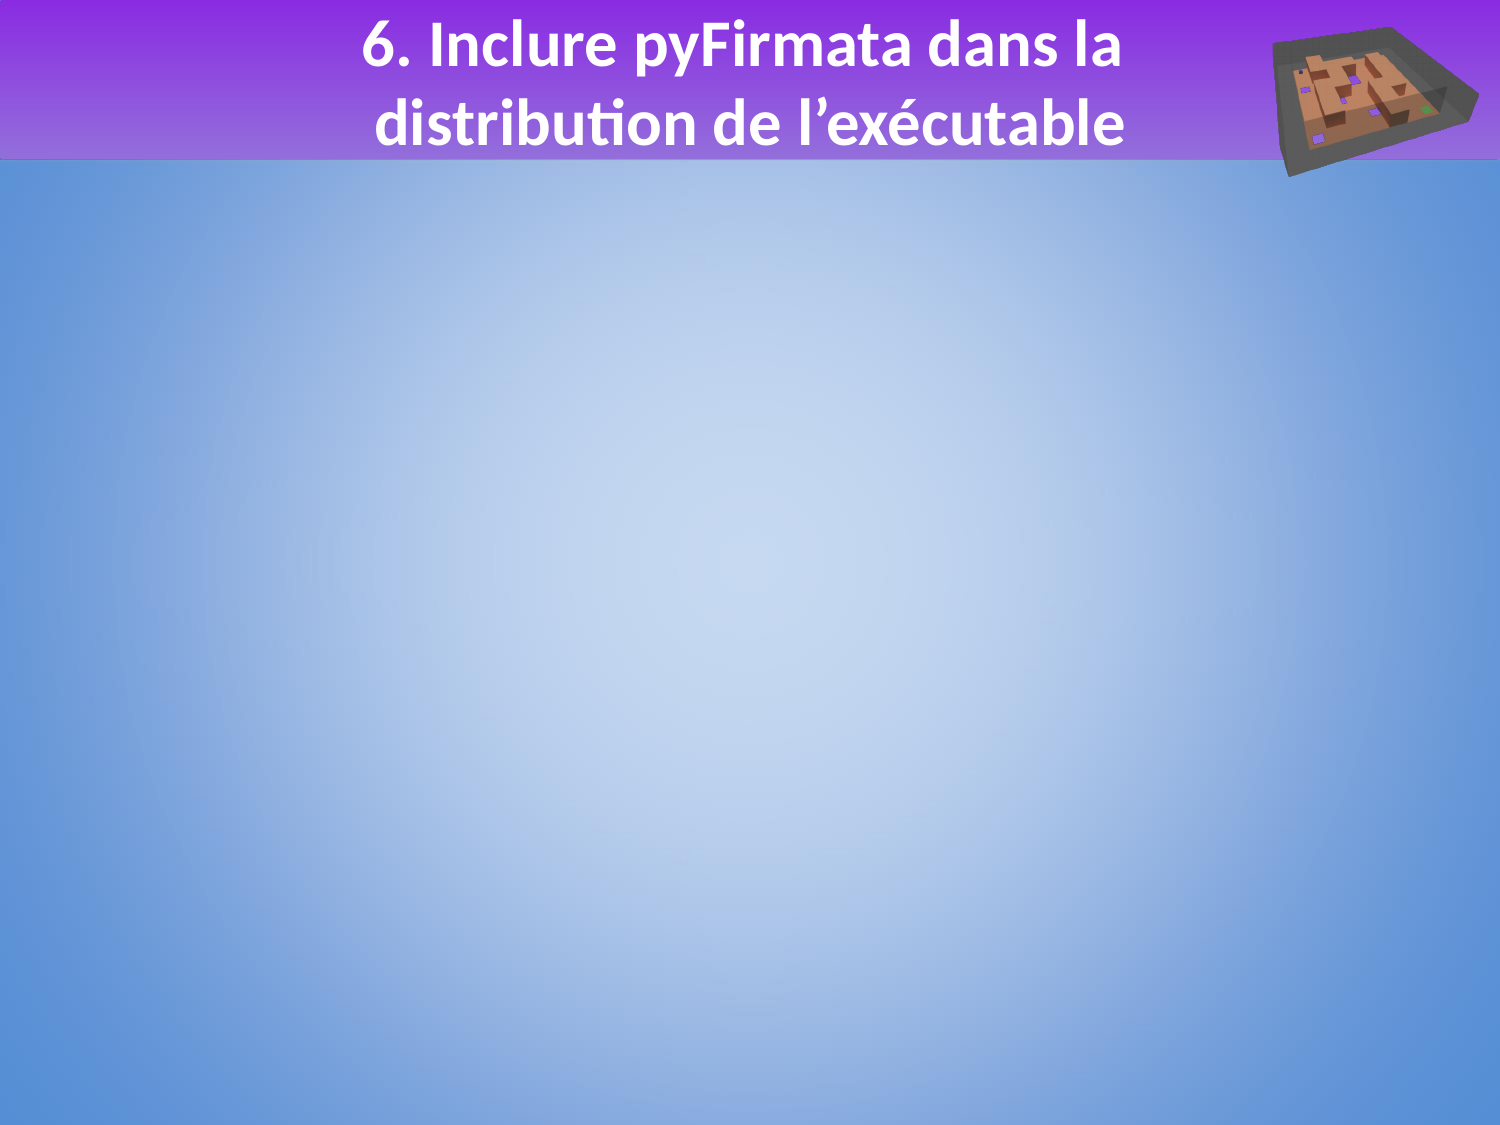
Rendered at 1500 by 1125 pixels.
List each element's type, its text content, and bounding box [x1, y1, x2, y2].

picture [0, 27, 1500, 1125]
text_box 6. Inclure pyFirmata dans la distribution de l’exécutable [0, 0, 1500, 159]
